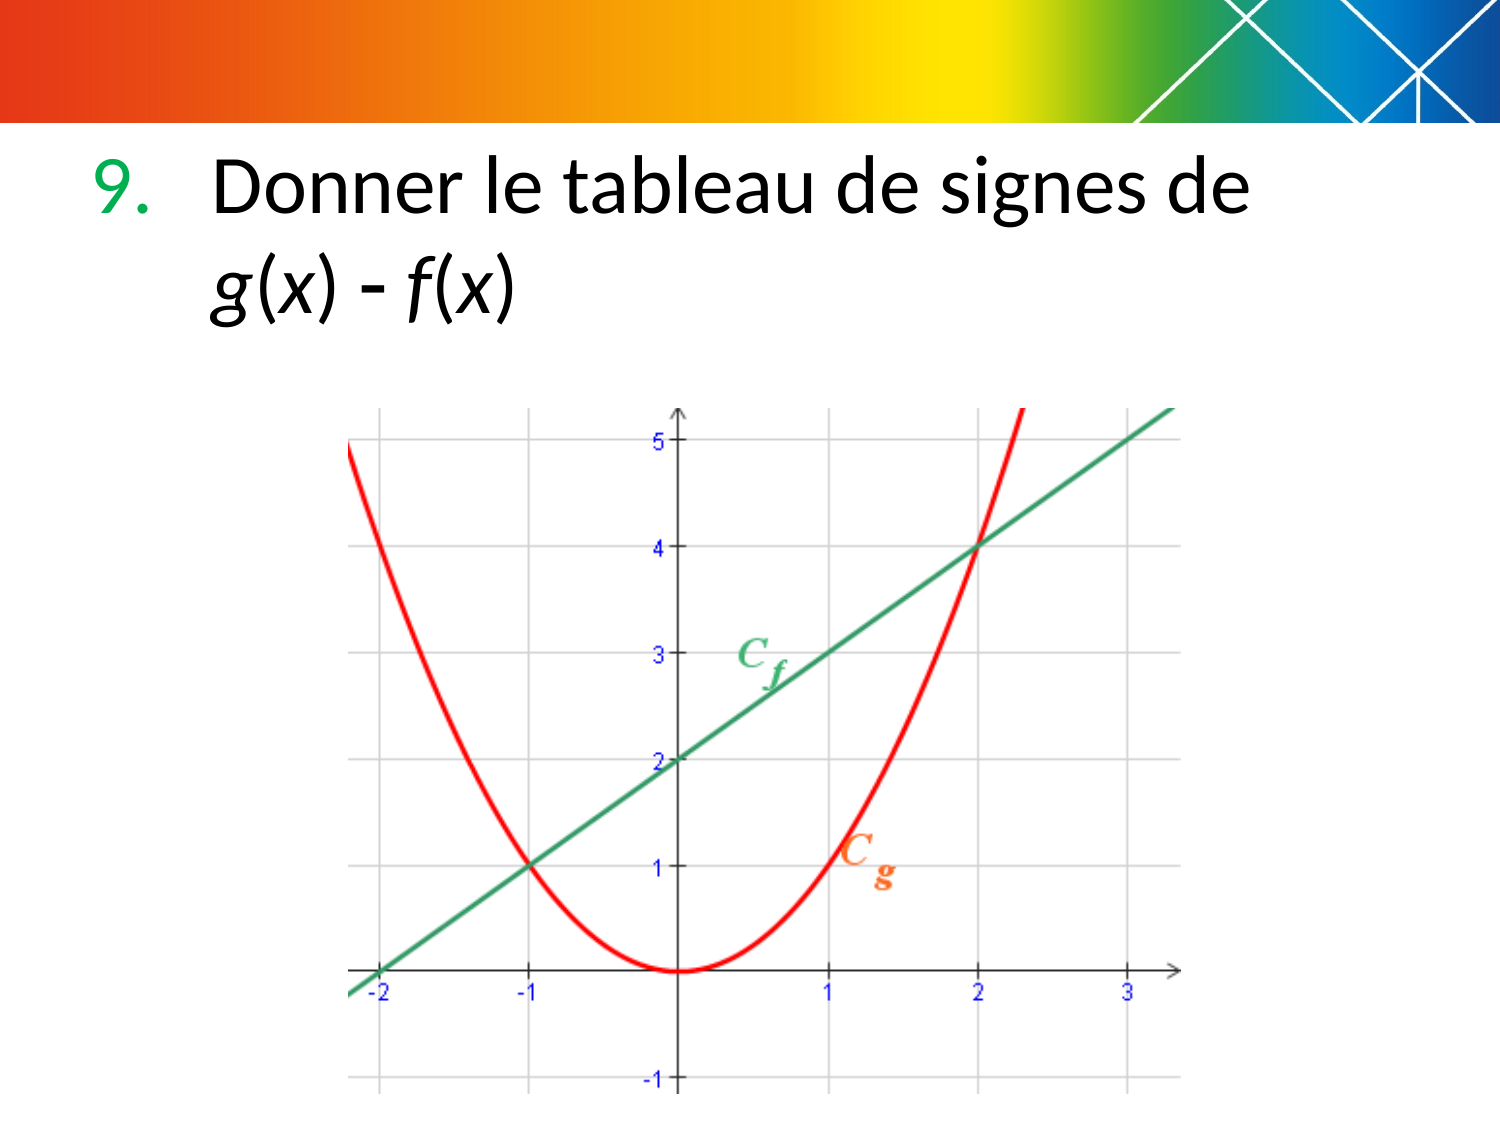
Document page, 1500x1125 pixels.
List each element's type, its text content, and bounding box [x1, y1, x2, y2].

picture [0, 0, 1359, 123]
picture [348, 408, 1181, 1094]
picture [1340, 0, 1500, 123]
title Donner le tableau de signes de g(x)  f(x) [75, 123, 1426, 439]
